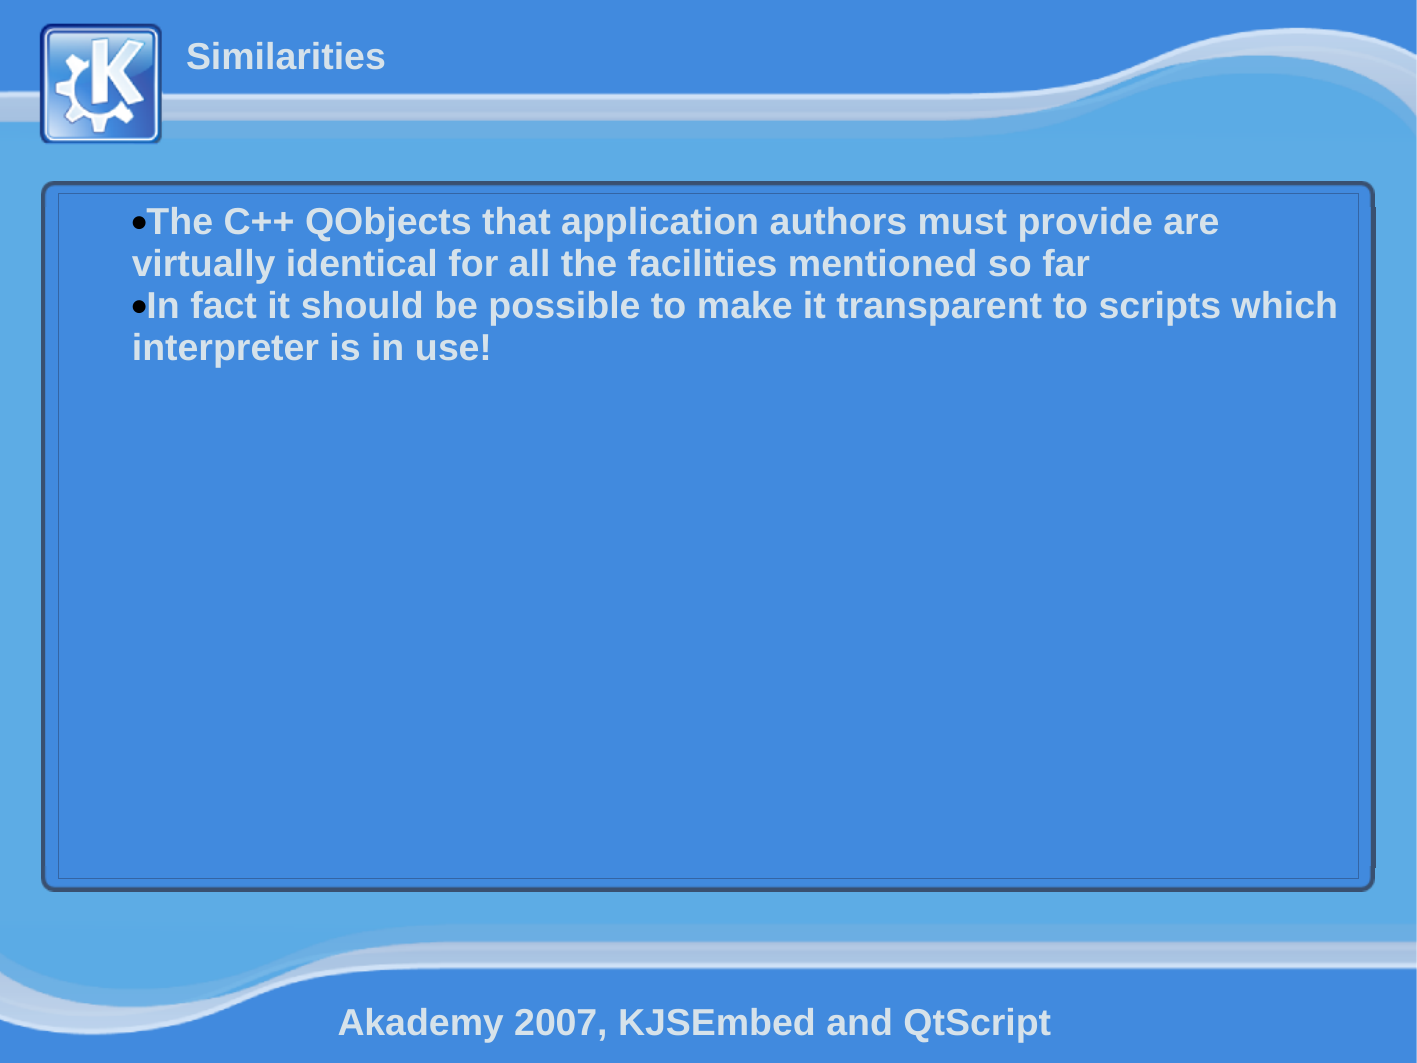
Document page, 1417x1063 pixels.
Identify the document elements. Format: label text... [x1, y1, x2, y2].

text_box The C++ QObjects that application authors must provide are virtually identical for all the facilities mentioned so far In fact it should be possible to make it transparent to scripts which interpreter is in use! [58, 193, 1359, 879]
text_box Similarities [171, 27, 1048, 105]
picture [0, 0, 1417, 1063]
